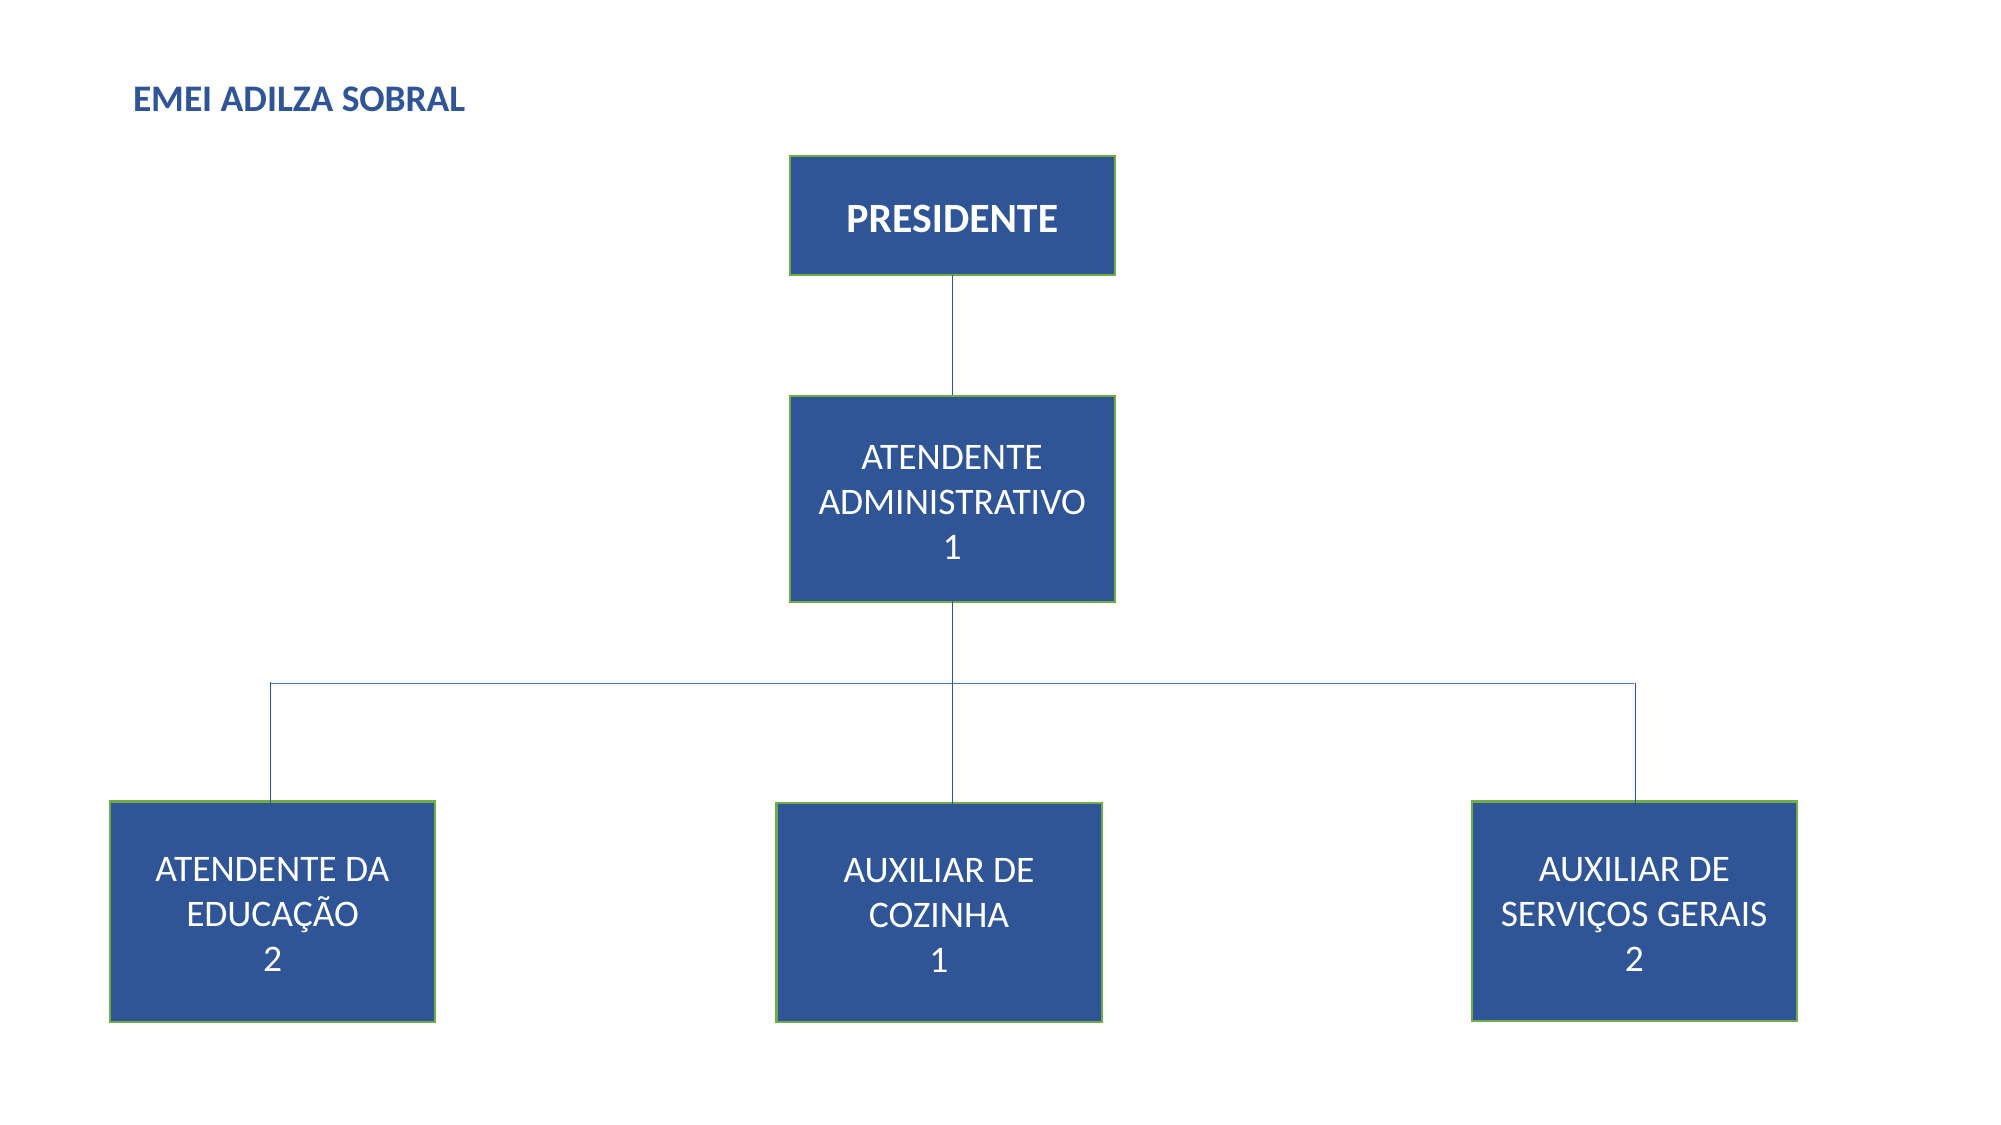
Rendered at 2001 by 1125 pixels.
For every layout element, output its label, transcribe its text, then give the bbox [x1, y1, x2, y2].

text_box AUXILIAR DE SERVIÇOS GERAIS 2 [1472, 801, 1797, 1021]
text_box PRESIDENTE [790, 156, 1115, 275]
text_box EMEI ADILZA SOBRAL [101, 66, 497, 127]
text_box AUXILIAR DE COZINHA 1 [777, 803, 1102, 1022]
text_box ATENDENTE DA EDUCAÇÃO 2 [110, 801, 435, 1022]
text_box ATENDENTE ADMINISTRATIVO 1 [790, 396, 1115, 602]
